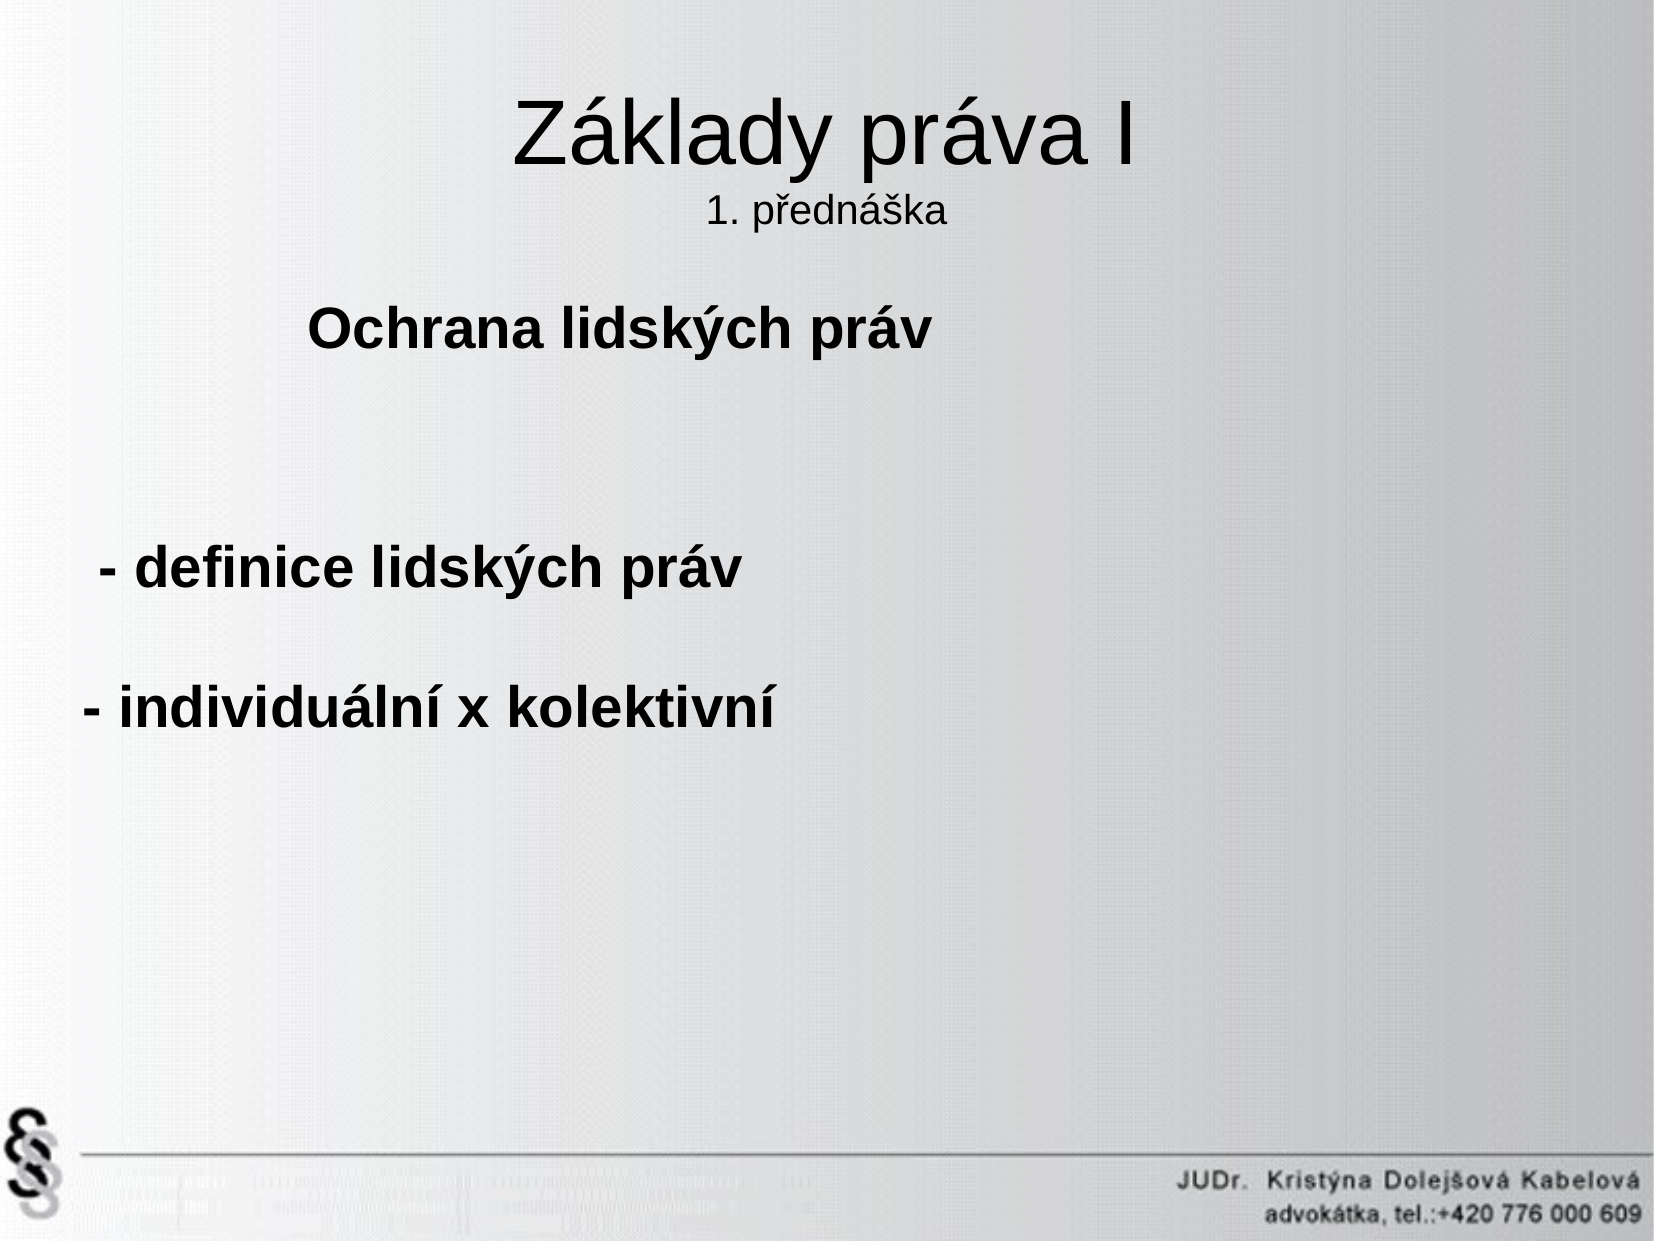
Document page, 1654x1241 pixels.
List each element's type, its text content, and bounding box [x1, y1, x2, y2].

text_box Ochrana lidských práv - definice lidských práv - individuální x kolektivní [82, 290, 1571, 1010]
text_box Základy práva I 1. přednáška [82, 49, 1571, 257]
picture [0, 0, 1654, 1241]
